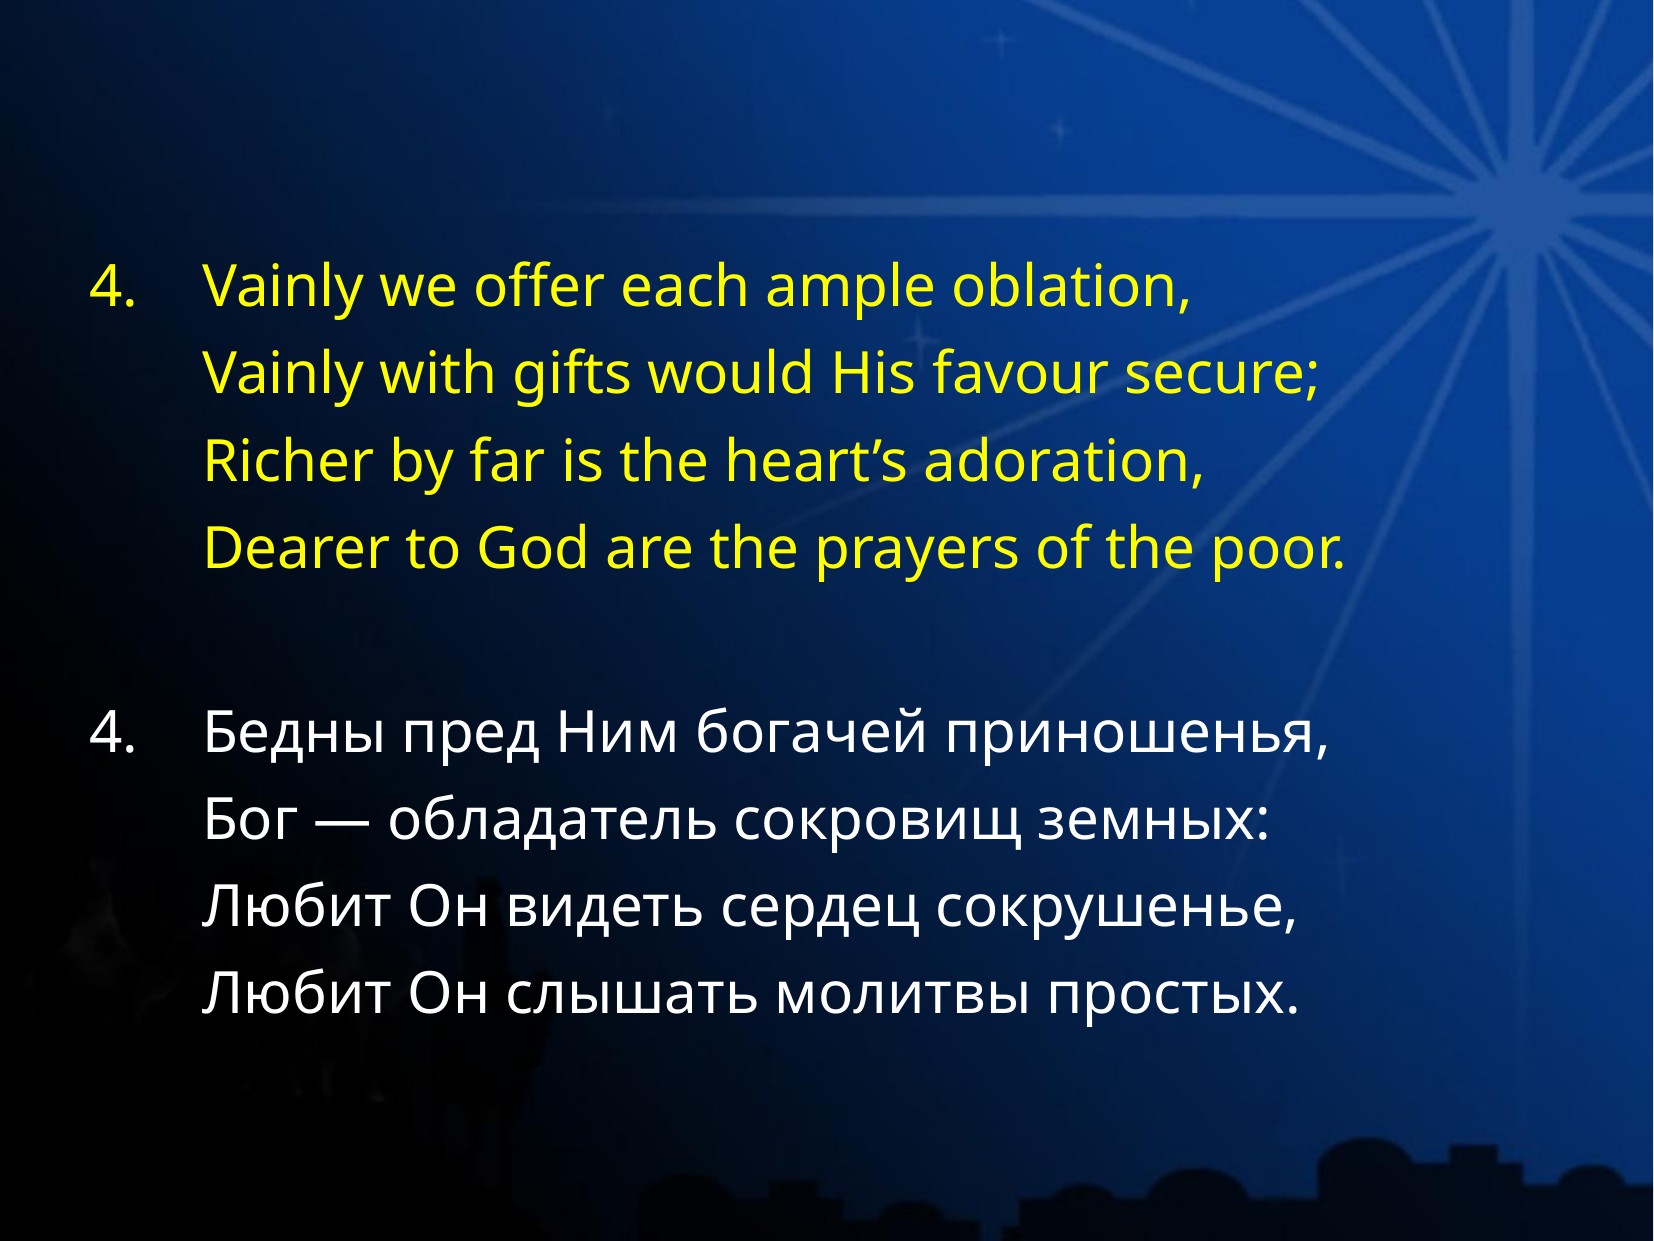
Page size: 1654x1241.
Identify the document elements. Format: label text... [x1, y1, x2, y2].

picture [0, 0, 1654, 1241]
text_box 4. Бедны пред Ним богачей приношенья, Бог — обладатель сокровищ земных: Любит Он видеть сердец сокрушенье, Любит Он слышать молитвы простых. [75, 675, 1576, 1163]
text_box 4. Vainly we offer each ample oblation, Vainly with gifts would His favour secure; Richer by far is the heart’s adoration, Dearer to God are the prayers of the poor. [75, 150, 1653, 638]
